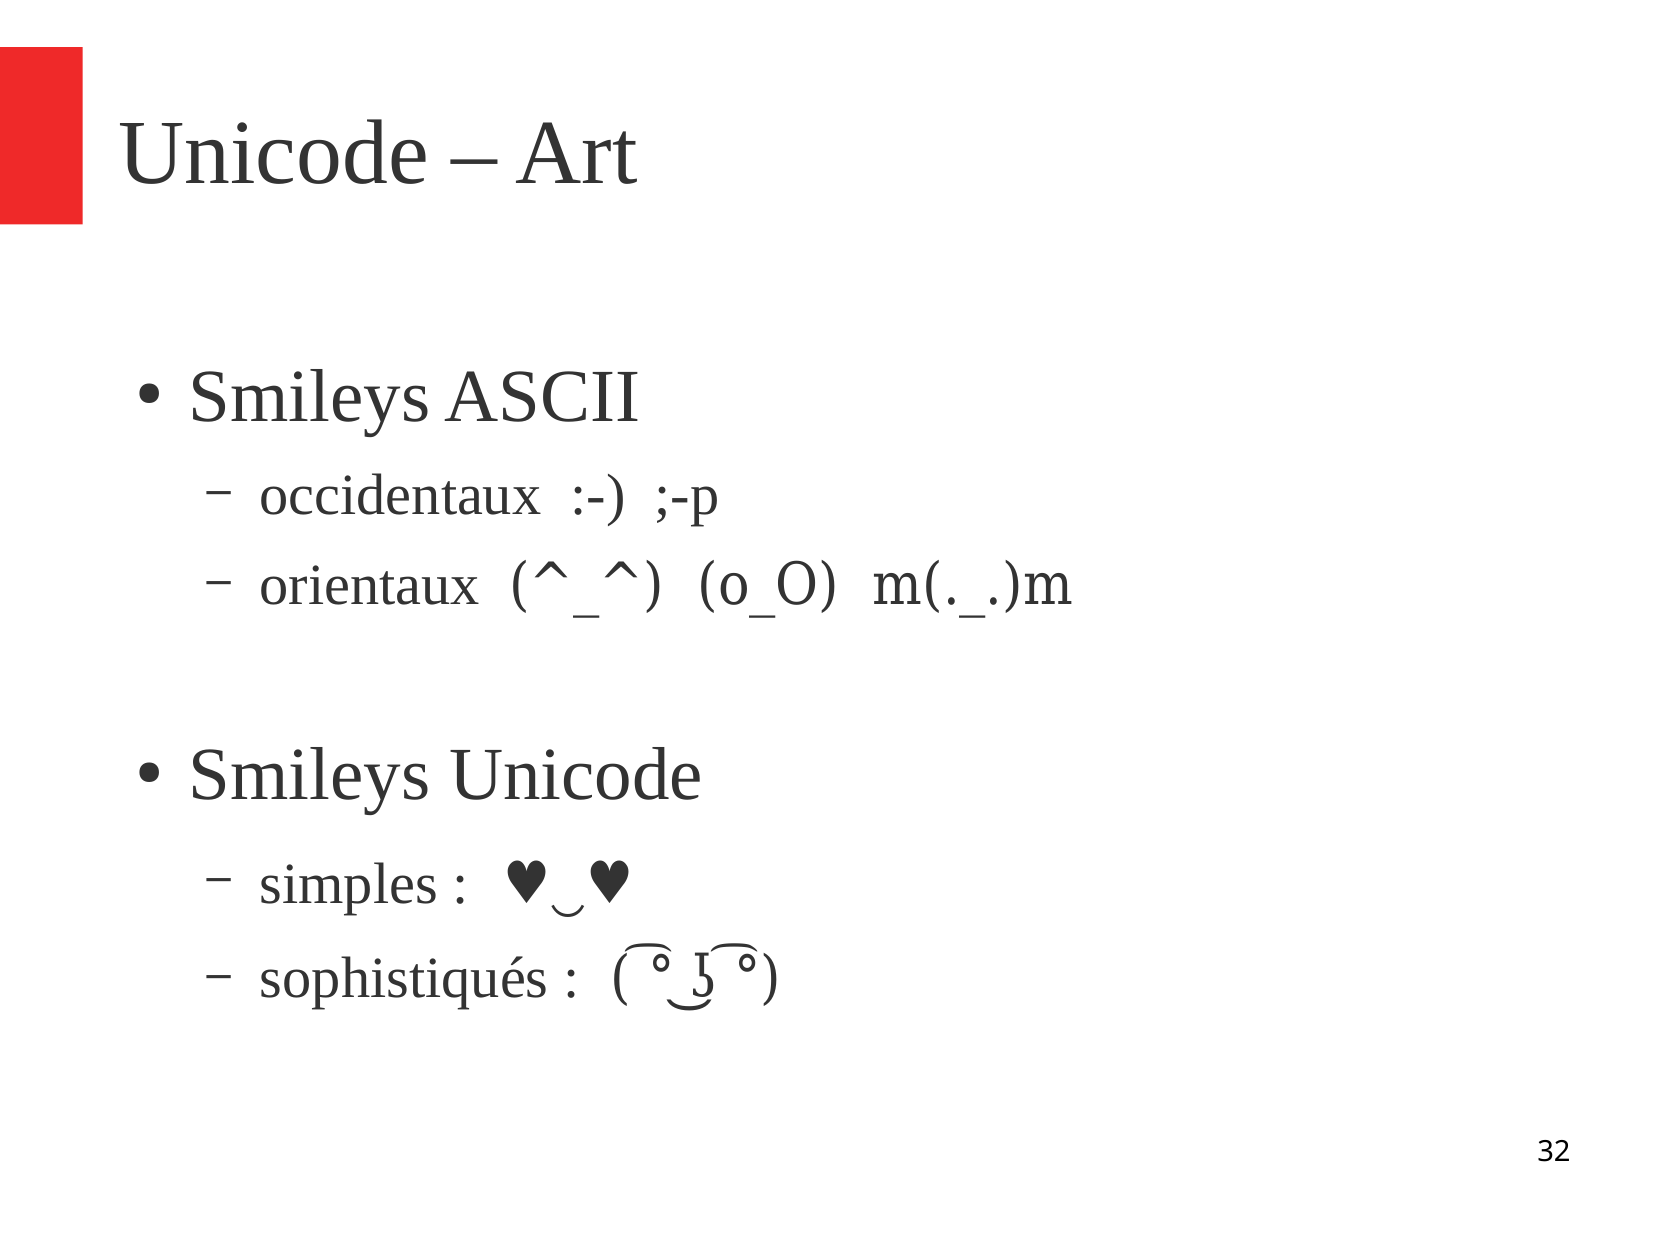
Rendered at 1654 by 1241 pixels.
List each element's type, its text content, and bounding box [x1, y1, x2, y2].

title Unicode – Art [118, 49, 1571, 257]
list Smileys ASCII occidentaux :-) ;-p orientaux (^_^) (o_O) m(._.)m Smileys Unicode simples : ♥‿♥ sophistiqués : ( ͡° ͜ʖ ͡°) [118, 354, 1536, 1074]
